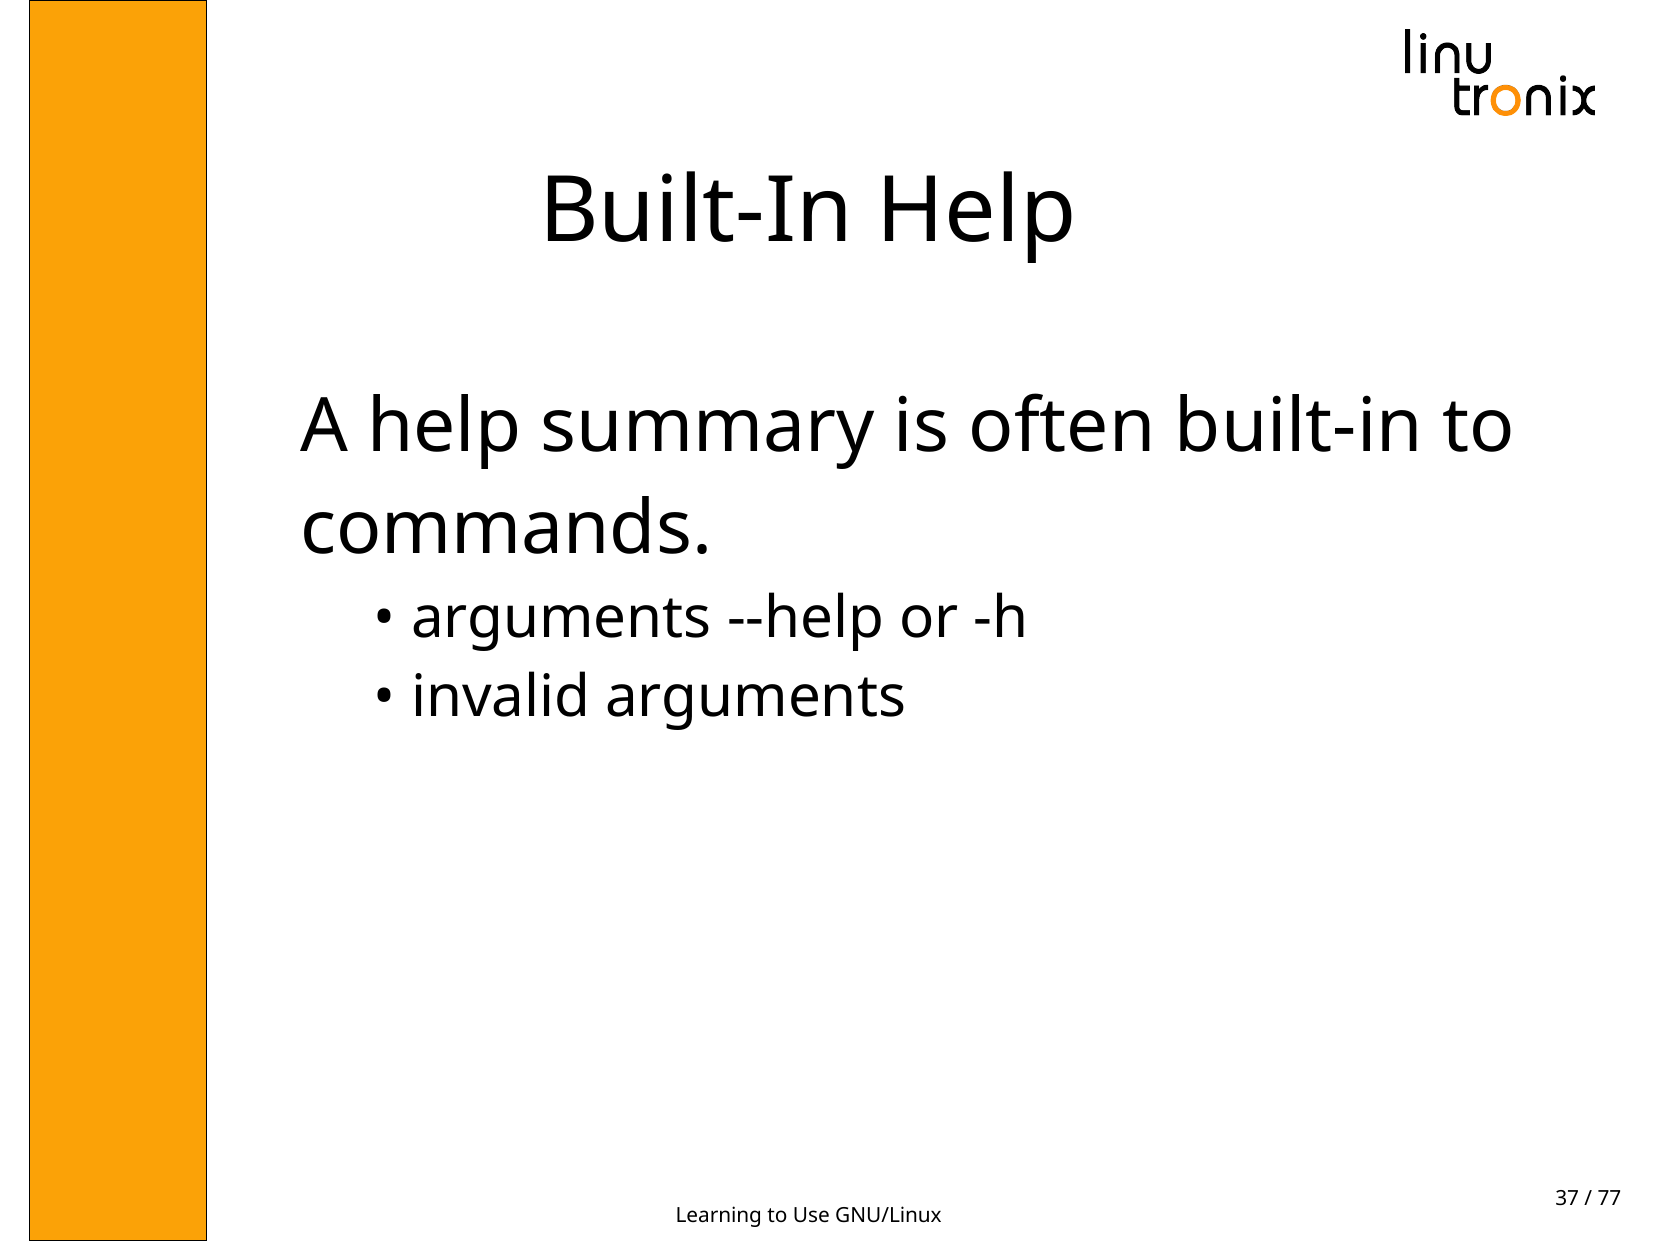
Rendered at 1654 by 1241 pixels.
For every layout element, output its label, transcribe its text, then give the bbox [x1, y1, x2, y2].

text_box A help summary is often built-in to commands. • arguments --help or -h • invalid arguments [300, 370, 1635, 1108]
picture [1405, 29, 1595, 116]
text_box Built-In Help [539, 143, 1174, 263]
